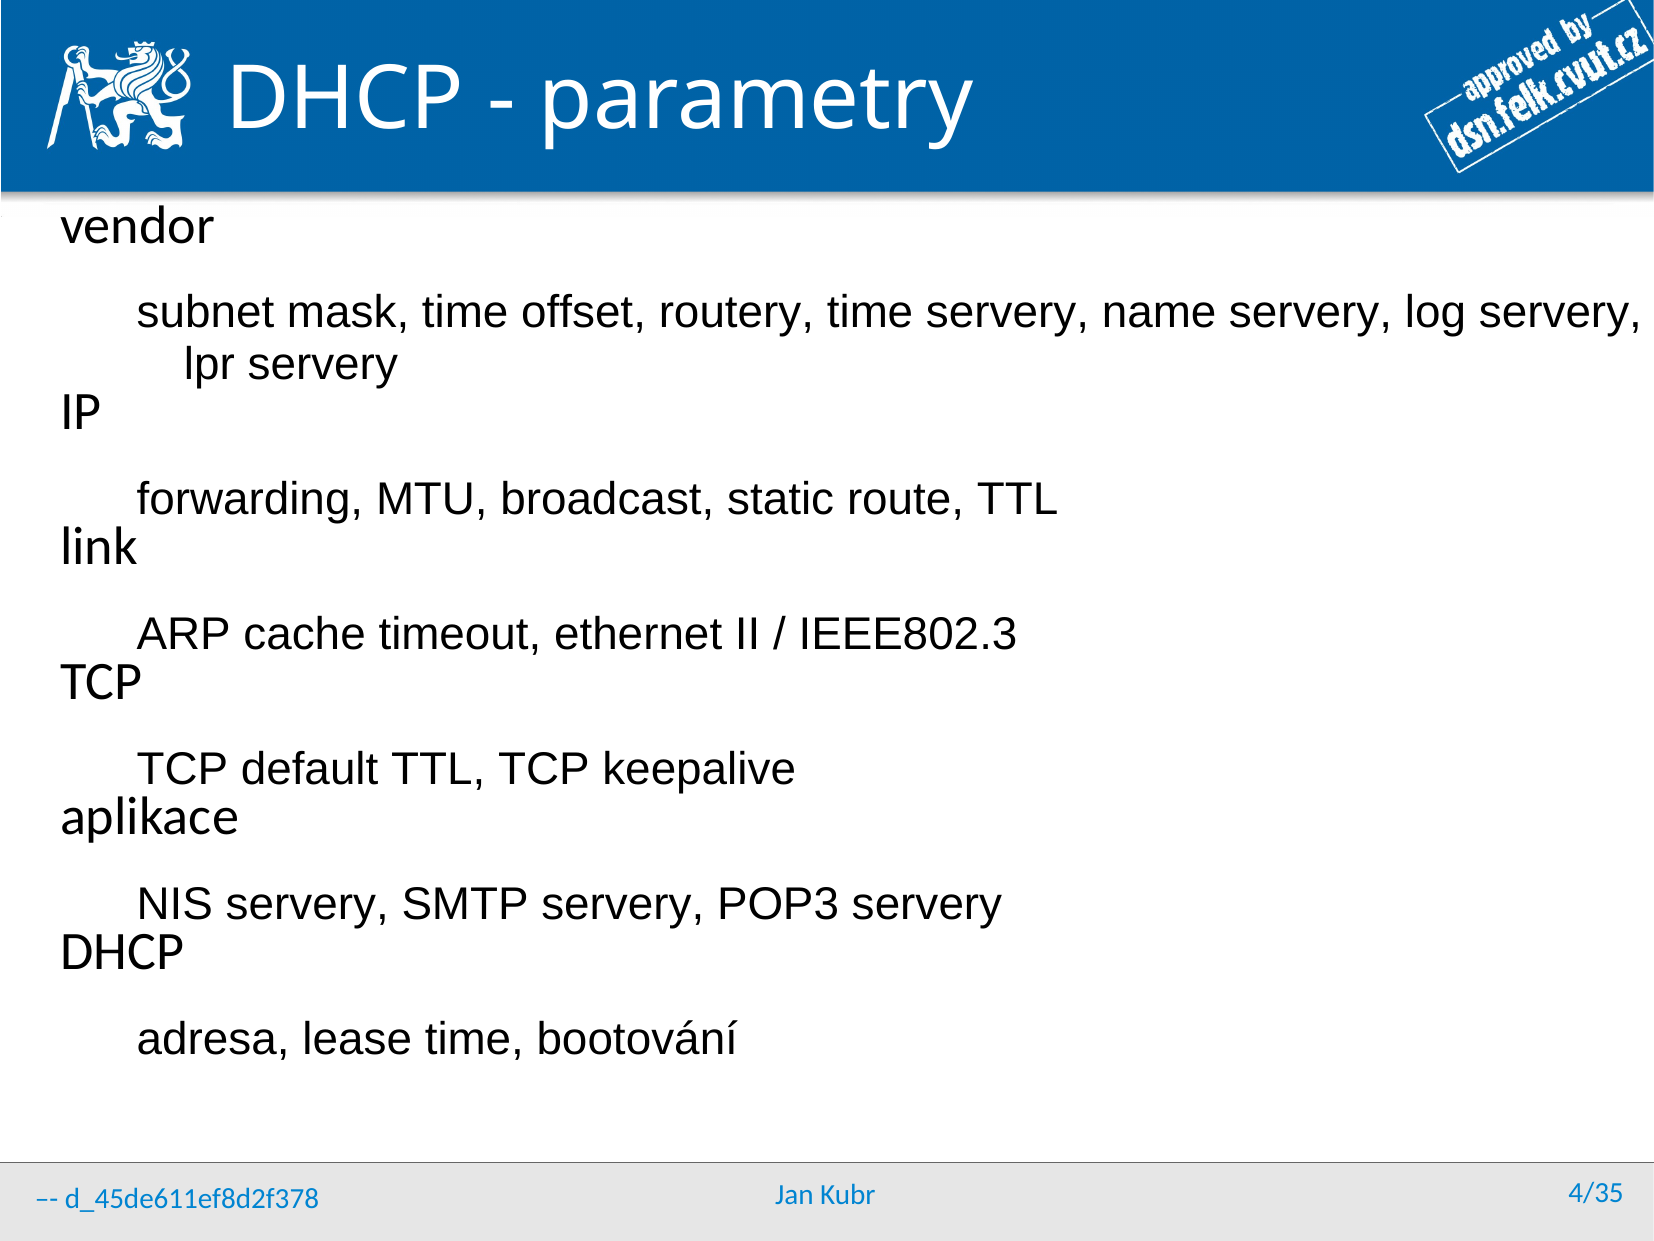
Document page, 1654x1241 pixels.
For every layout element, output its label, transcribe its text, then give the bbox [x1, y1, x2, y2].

list vendor subnet mask, time offset, routery, time servery, name servery, log servery, lpr servery IP forwarding, MTU, broadcast, static route, TTL link ARP cache timeout, ethernet II / IEEE802.3 TCP TCP default TTL, TCP keepalive aplikace NIS servery, SMTP servery, POP3 servery DHCP adresa, lease time, bootování [42, 202, 1654, 1117]
title DHCP - parametry [225, 0, 1426, 188]
picture [1, 0, 1654, 217]
